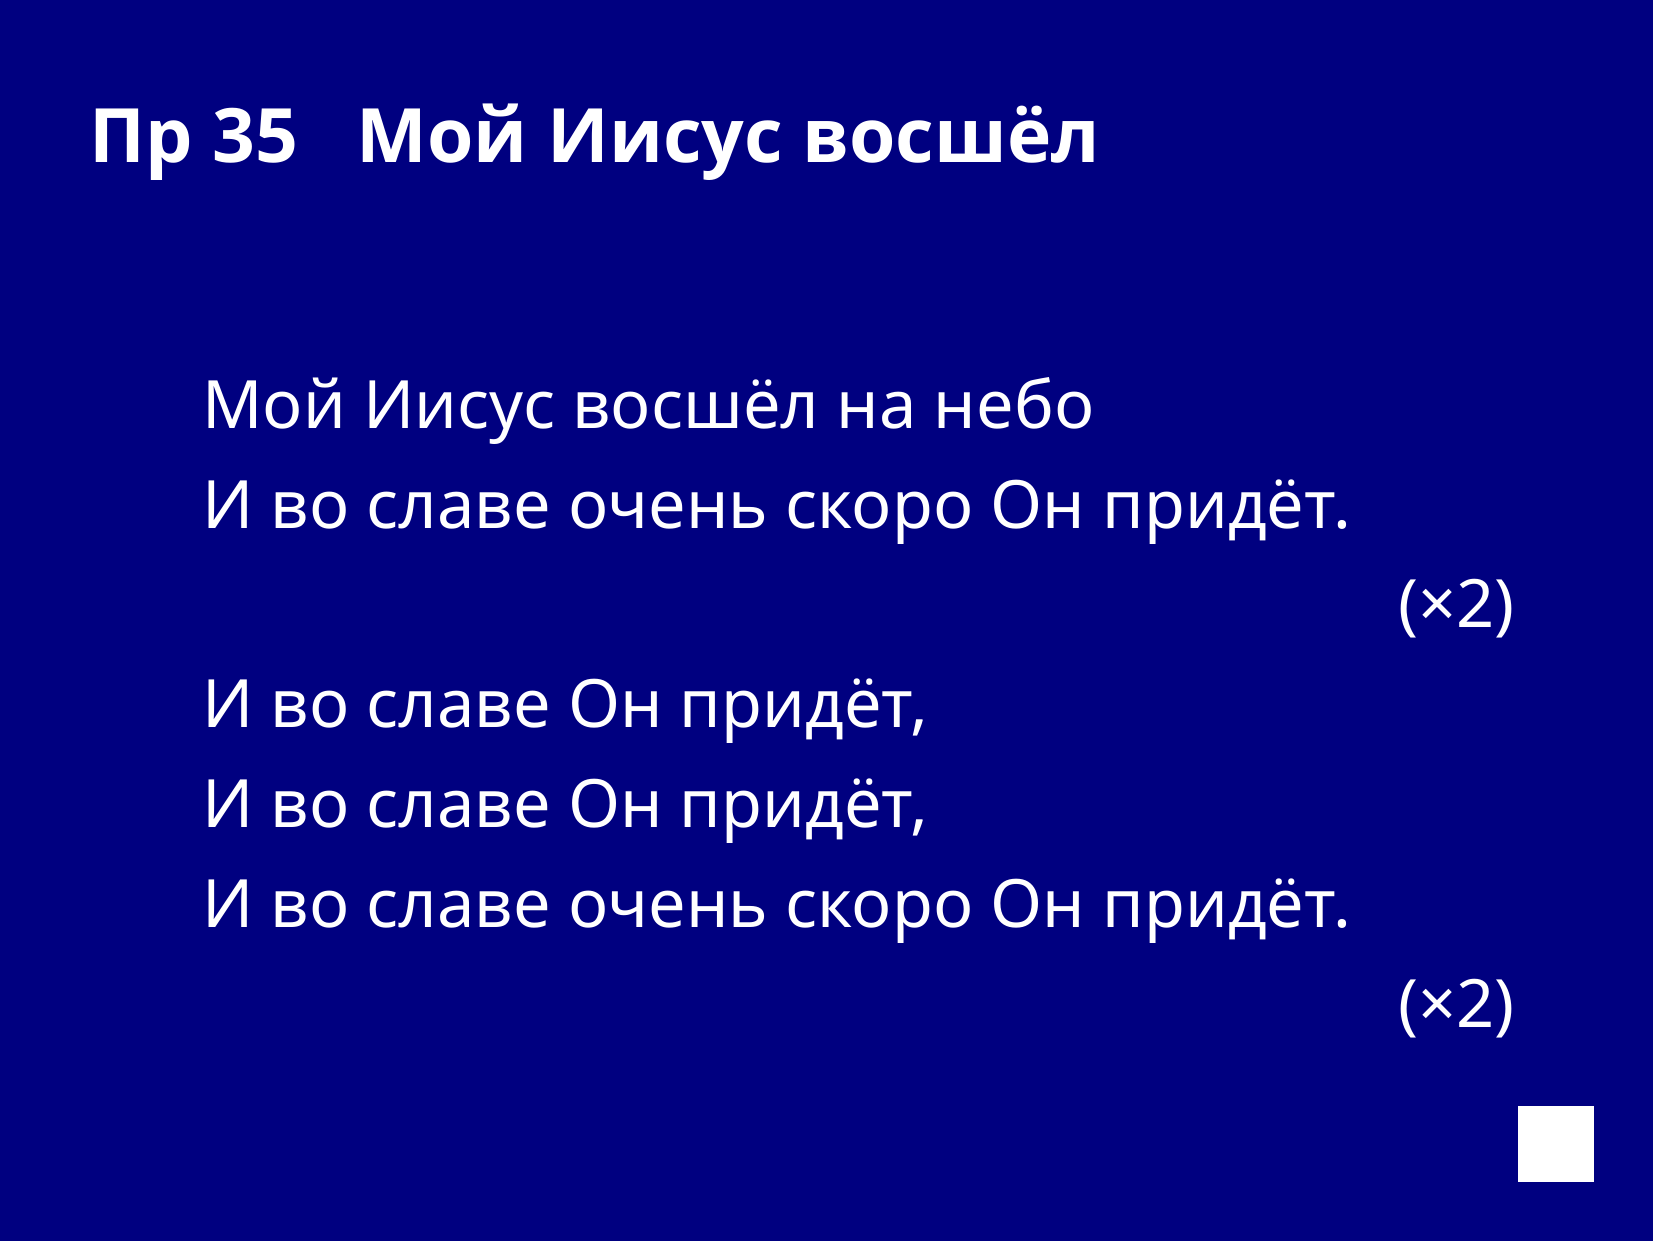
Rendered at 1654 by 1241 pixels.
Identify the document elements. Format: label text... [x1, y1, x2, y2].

text_box [1518, 1106, 1594, 1182]
text_box Мой Иисус восшёл на небо И во славе очень скоро Он придёт. (×2) И во славе Он придёт, И во славе Он придёт, И во славе очень скоро Он придёт. (×2) [75, 188, 1576, 1163]
text_box Пр 35 Мой Иисус восшёл [75, 75, 1576, 188]
